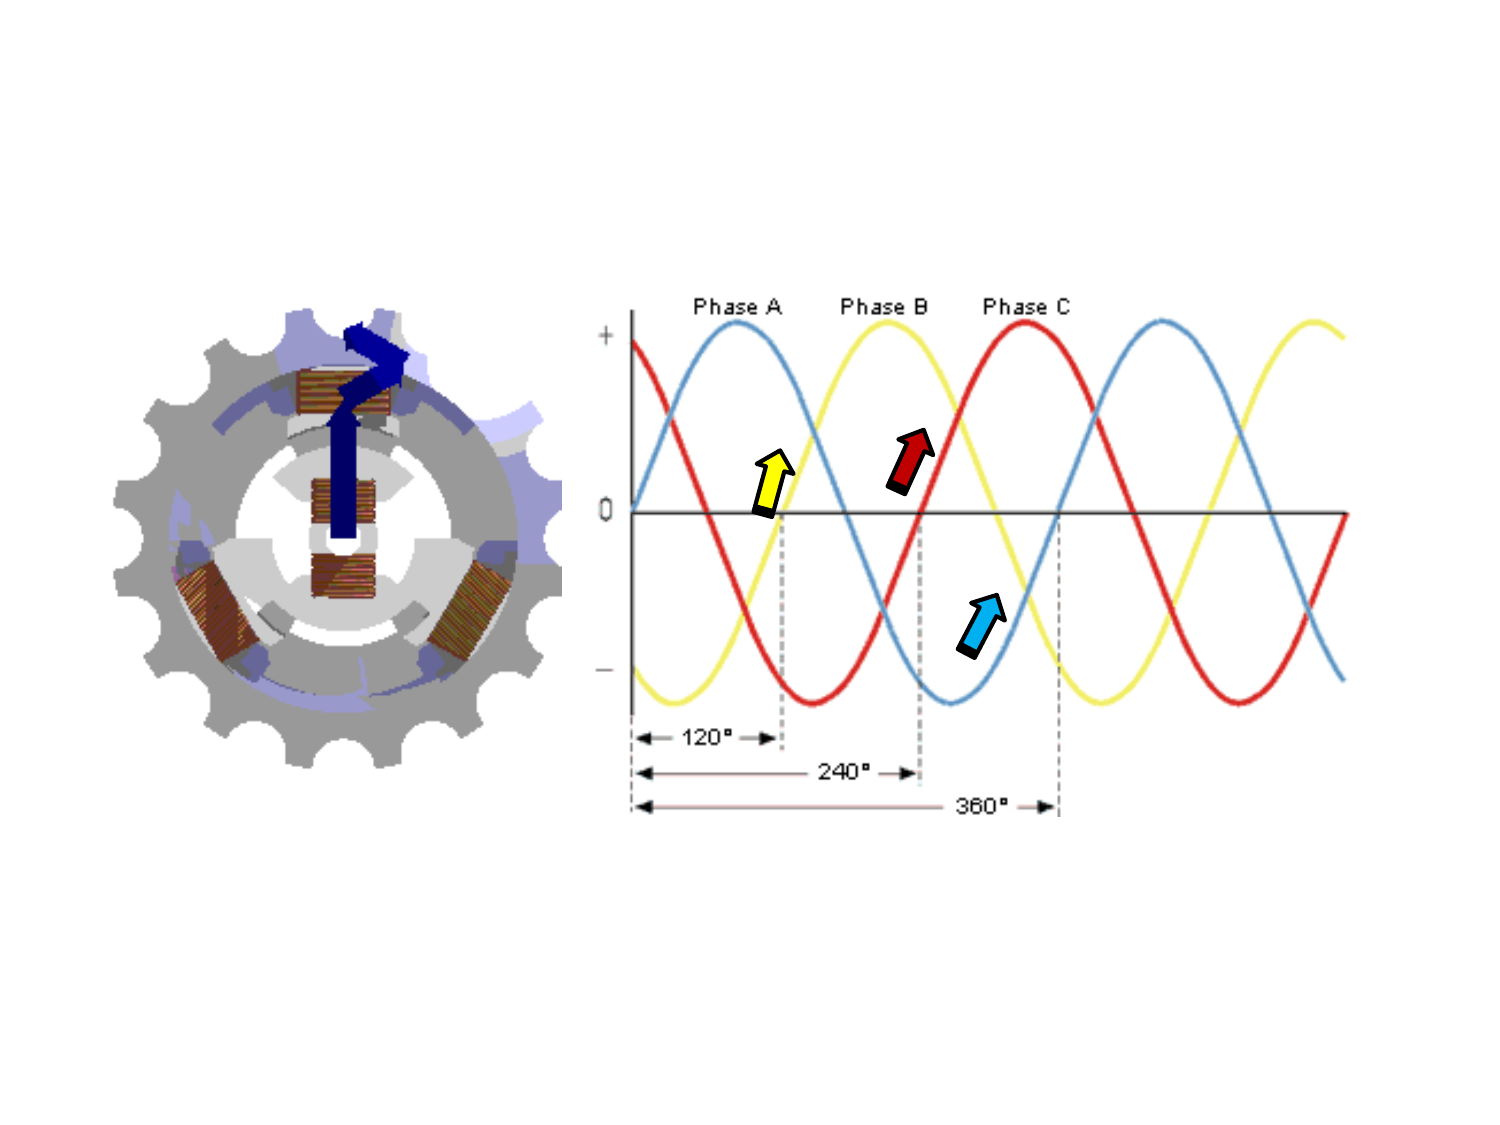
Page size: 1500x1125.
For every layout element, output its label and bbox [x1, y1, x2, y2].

text_box [887, 429, 934, 495]
text_box [957, 594, 1005, 658]
picture [0, 281, 1371, 817]
text_box [753, 450, 794, 517]
